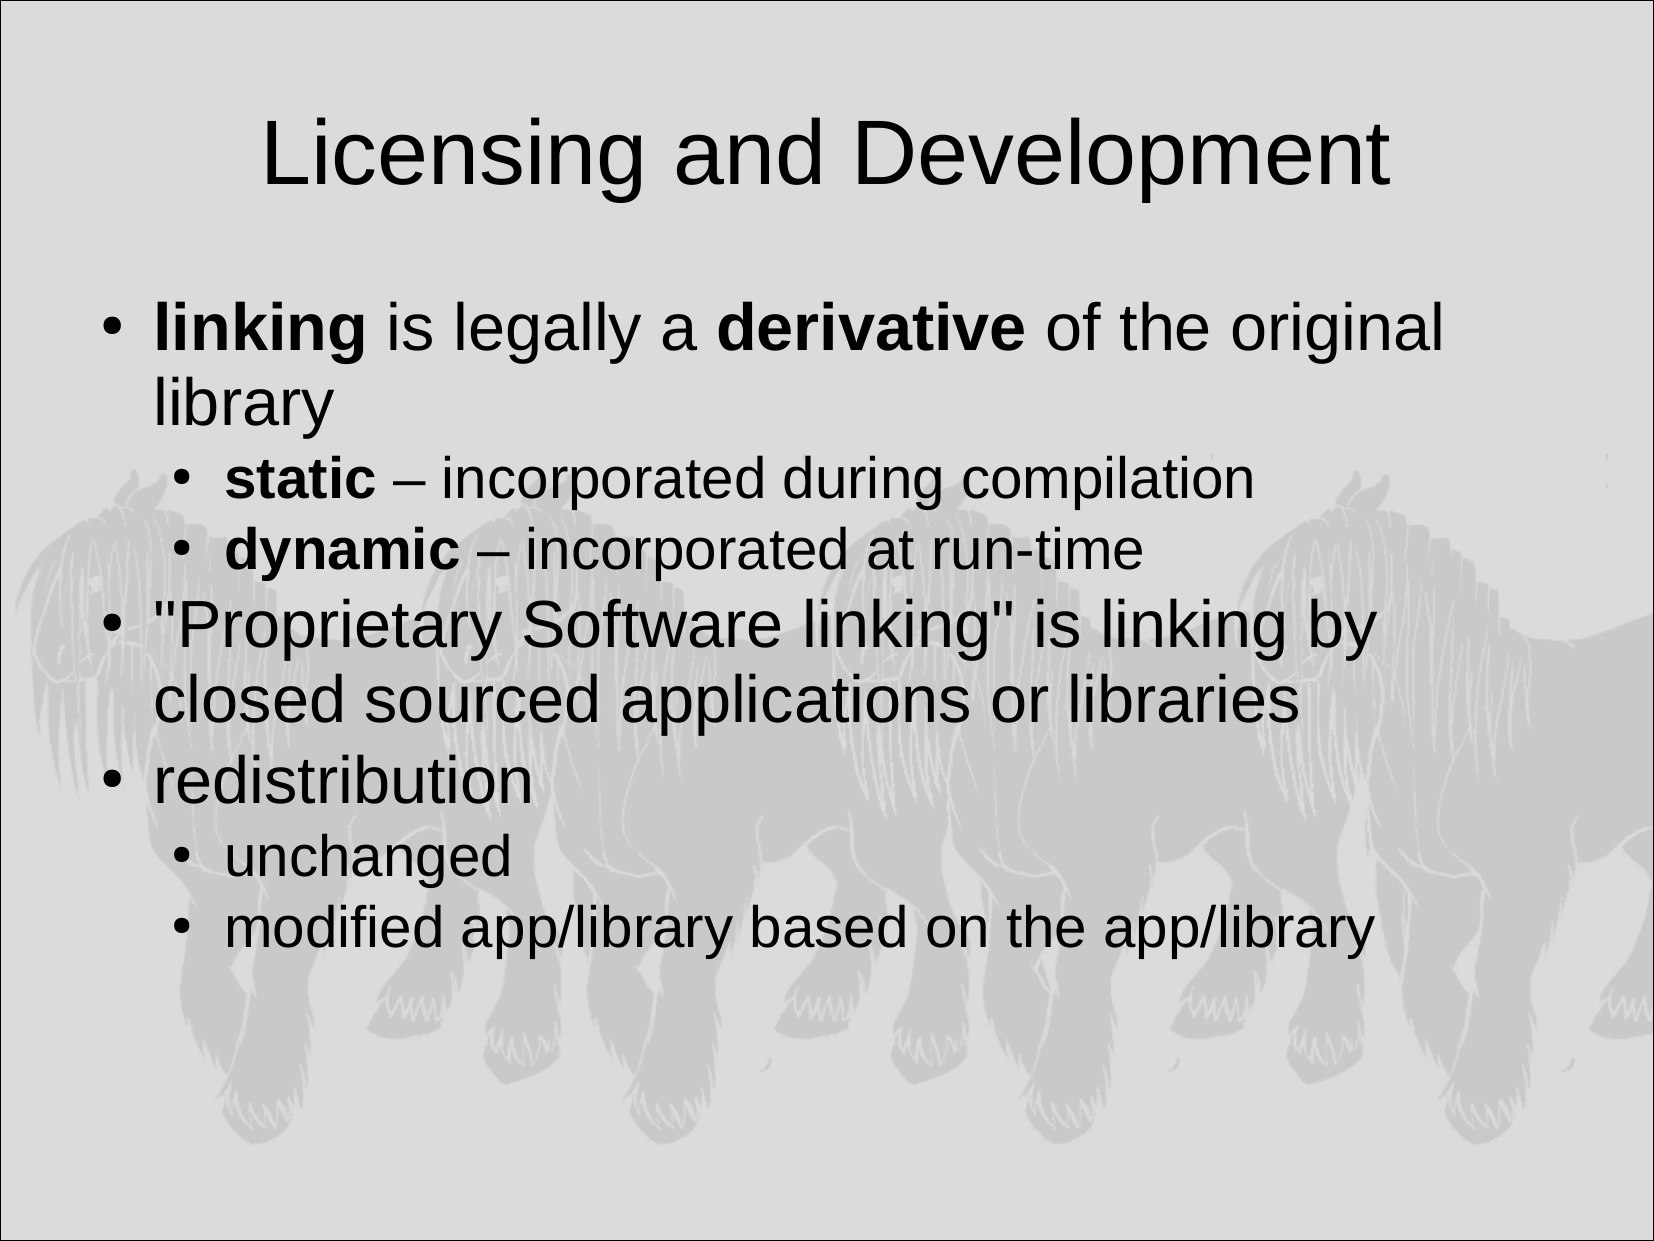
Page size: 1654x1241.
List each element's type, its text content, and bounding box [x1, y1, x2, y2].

list linking is legally a derivative of the original library static – incorporated during compilation dynamic – incorporated at run-time "Proprietary Software linking" is linking by closed sourced applications or libraries redistribution unchanged modified app/library based on the app/library [82, 290, 1571, 1109]
title Licensing and Development [82, 49, 1571, 257]
